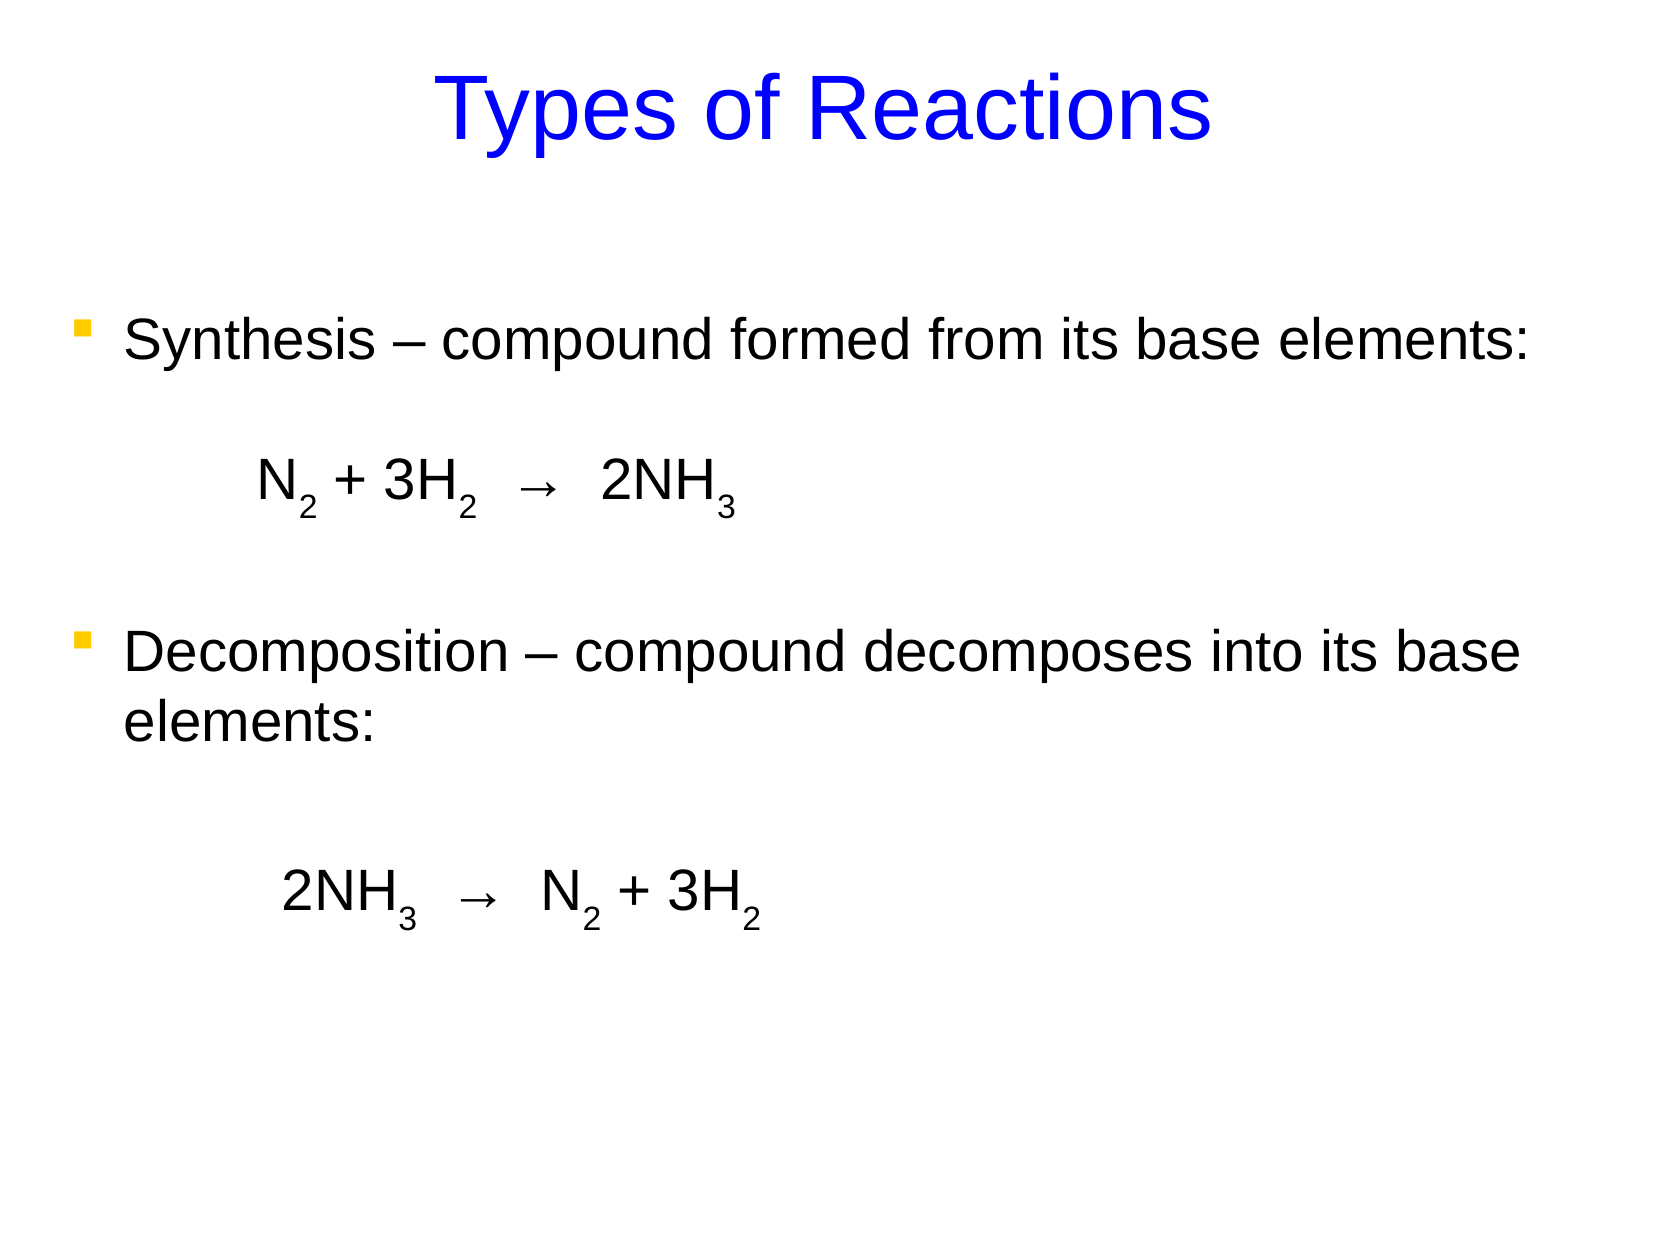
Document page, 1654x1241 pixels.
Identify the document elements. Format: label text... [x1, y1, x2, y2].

list Synthesis – compound formed from its base elements: N2 + 3H2 → 2NH3 Decomposition – compound decomposes into its base elements: 2NH3 → N2 + 3H2 [54, 206, 1599, 1169]
title Types of Reactions [54, 34, 1594, 173]
